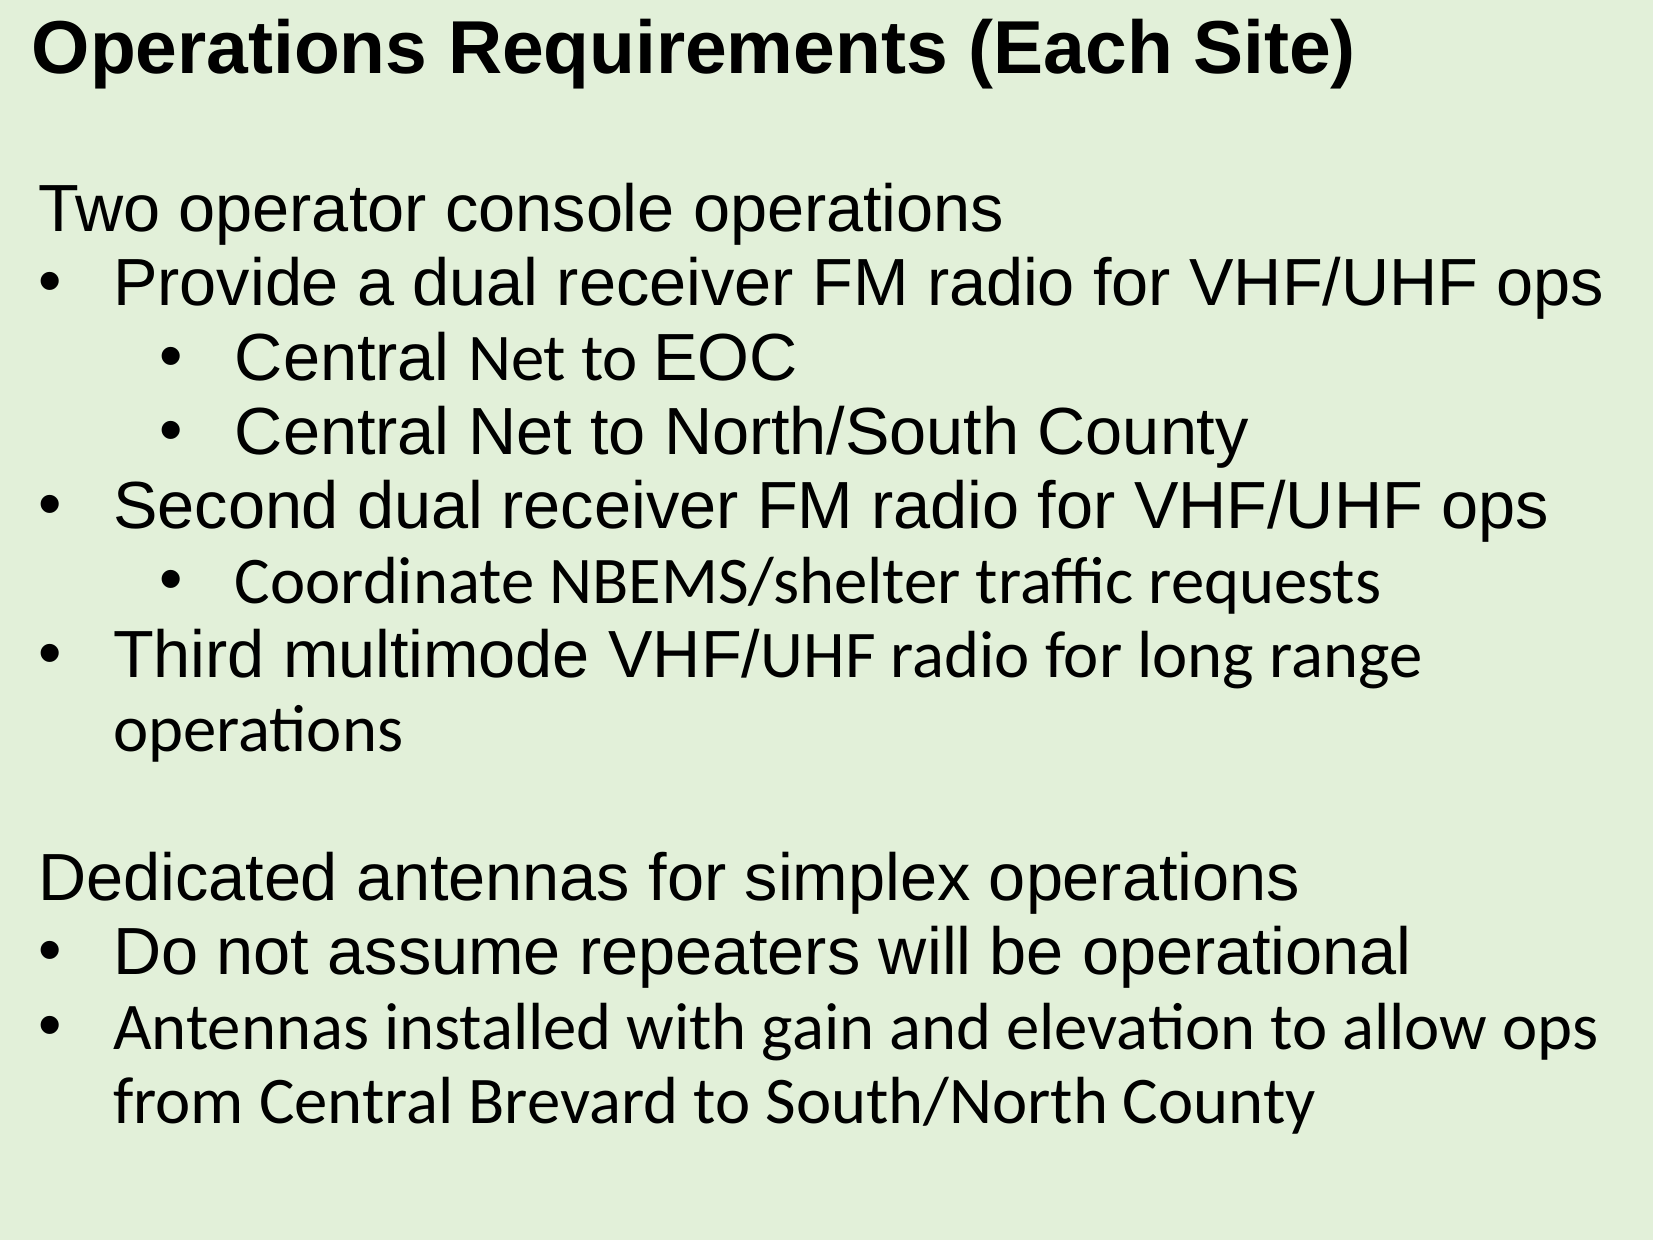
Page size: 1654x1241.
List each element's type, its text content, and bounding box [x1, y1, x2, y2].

title Operations Requirements (Each Site) [17, 1, 1630, 135]
text_box Two operator console operations Provide a dual receiver FM radio for VHF/UHF ops Central Net to EOC Central Net to North/South County Second dual receiver FM radio for VHF/UHF ops Coordinate NBEMS/shelter traffic requests Third multimode VHF/UHF radio for long range operations Dedicated antennas for simplex operations Do not assume repeaters will be operational Antennas installed with gain and elevation to allow ops from Central Brevard to South/North County [23, 164, 1624, 1221]
